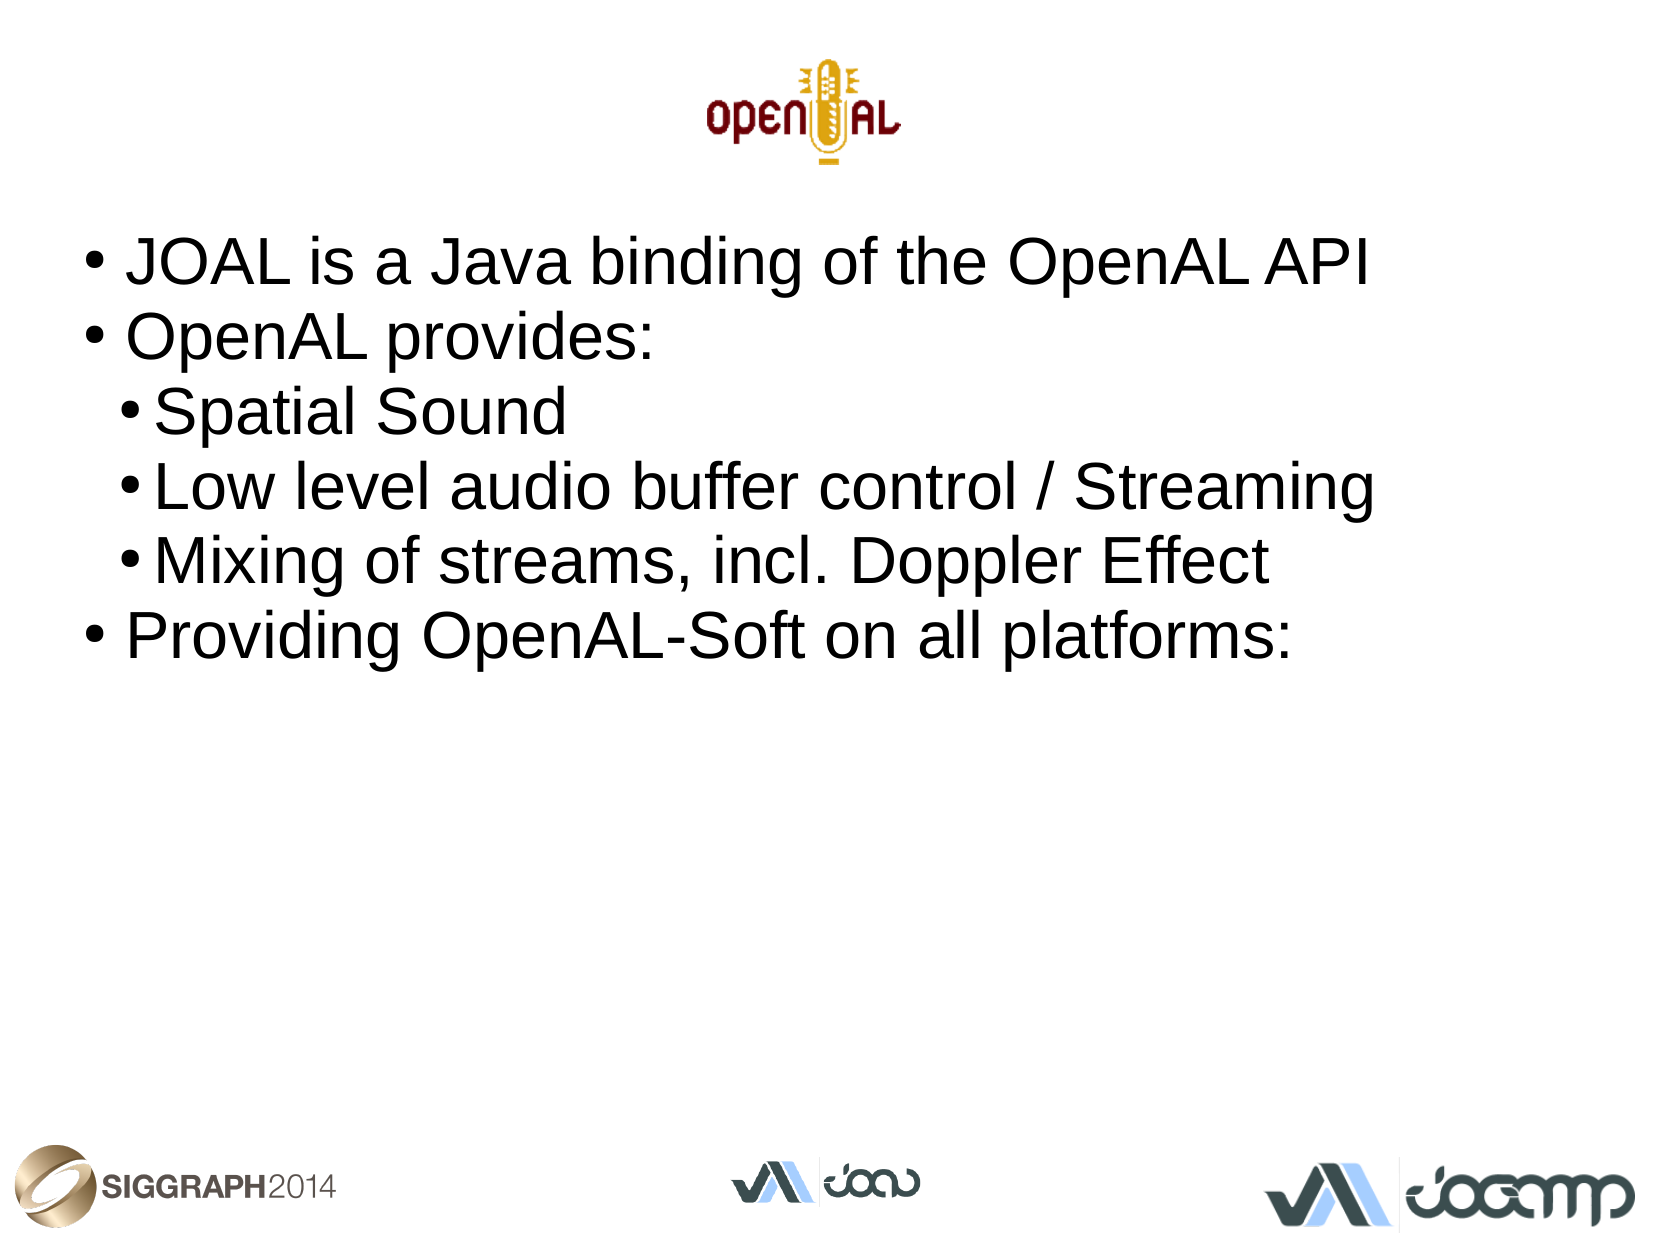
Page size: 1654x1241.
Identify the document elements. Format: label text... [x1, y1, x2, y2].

text_box JOAL is a Java binding of the OpenAL API OpenAL provides: Spatial Sound Low level audio buffer control / Streaming Mixing of streams, incl. Doppler Effect Providing OpenAL-Soft on all platforms: [68, 217, 1621, 756]
picture [7, 1133, 343, 1239]
picture [1262, 1157, 1635, 1233]
picture [729, 1157, 925, 1208]
picture [707, 59, 901, 165]
